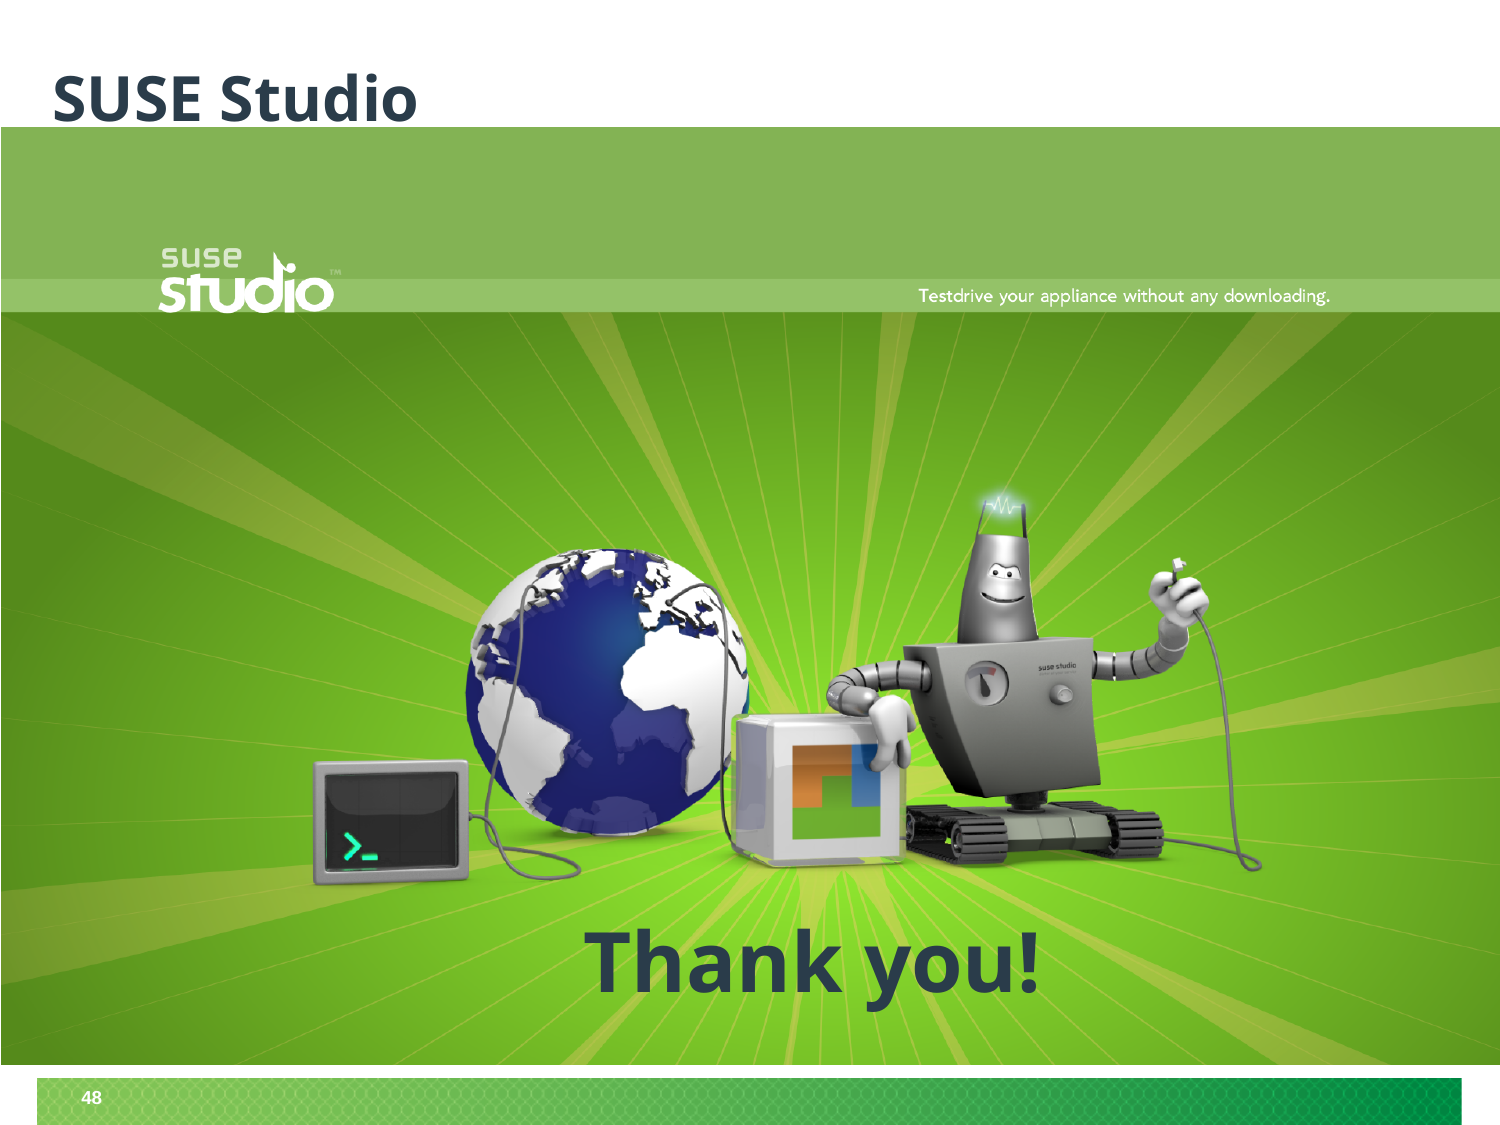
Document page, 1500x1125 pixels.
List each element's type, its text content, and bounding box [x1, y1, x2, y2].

picture [1, 127, 1500, 1065]
title SUSE Studio [37, 51, 1388, 127]
title Thank you! [495, 902, 1057, 1059]
picture [37, 1078, 1462, 1125]
